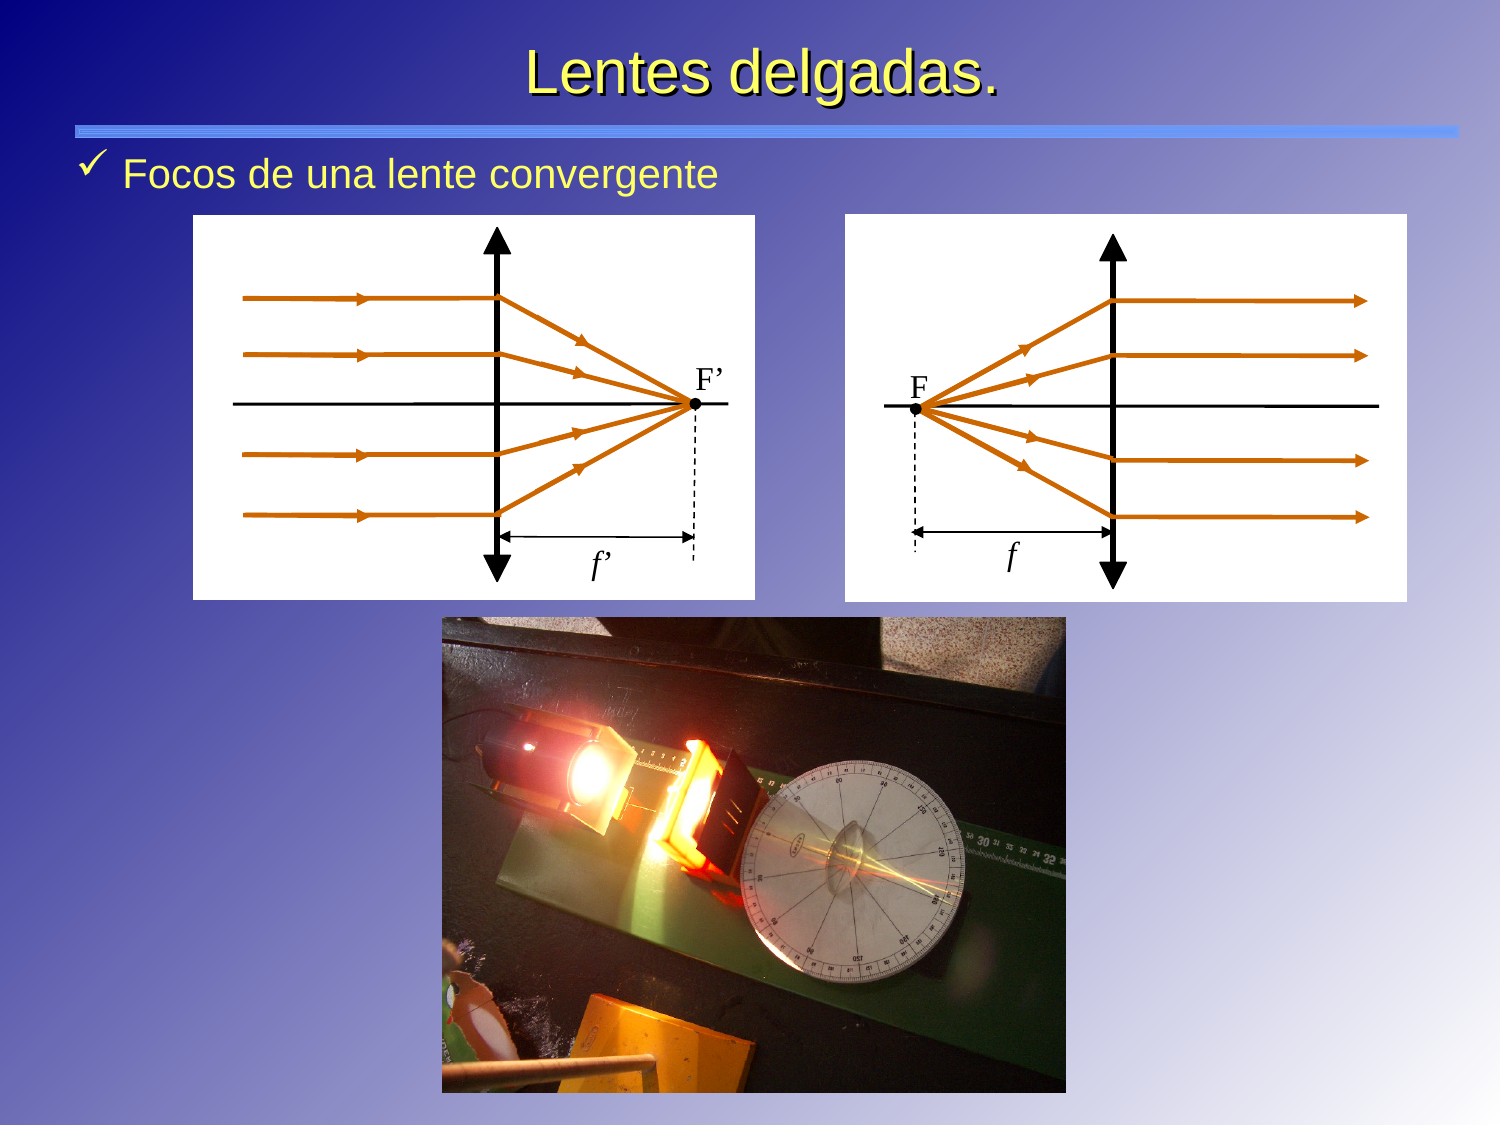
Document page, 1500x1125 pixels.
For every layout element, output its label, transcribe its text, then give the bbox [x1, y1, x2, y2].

text_box f’ [583, 540, 620, 581]
text_box F’ [691, 356, 729, 397]
text_box [75, 125, 1460, 138]
text_box [845, 214, 1407, 602]
text_box Lentes delgadas. [50, 23, 1476, 114]
text_box F [900, 365, 938, 406]
picture [442, 617, 1066, 1093]
text_box f [993, 531, 1030, 572]
text_box [193, 227, 755, 599]
text_box Focos de una lente convergente [60, 139, 797, 227]
